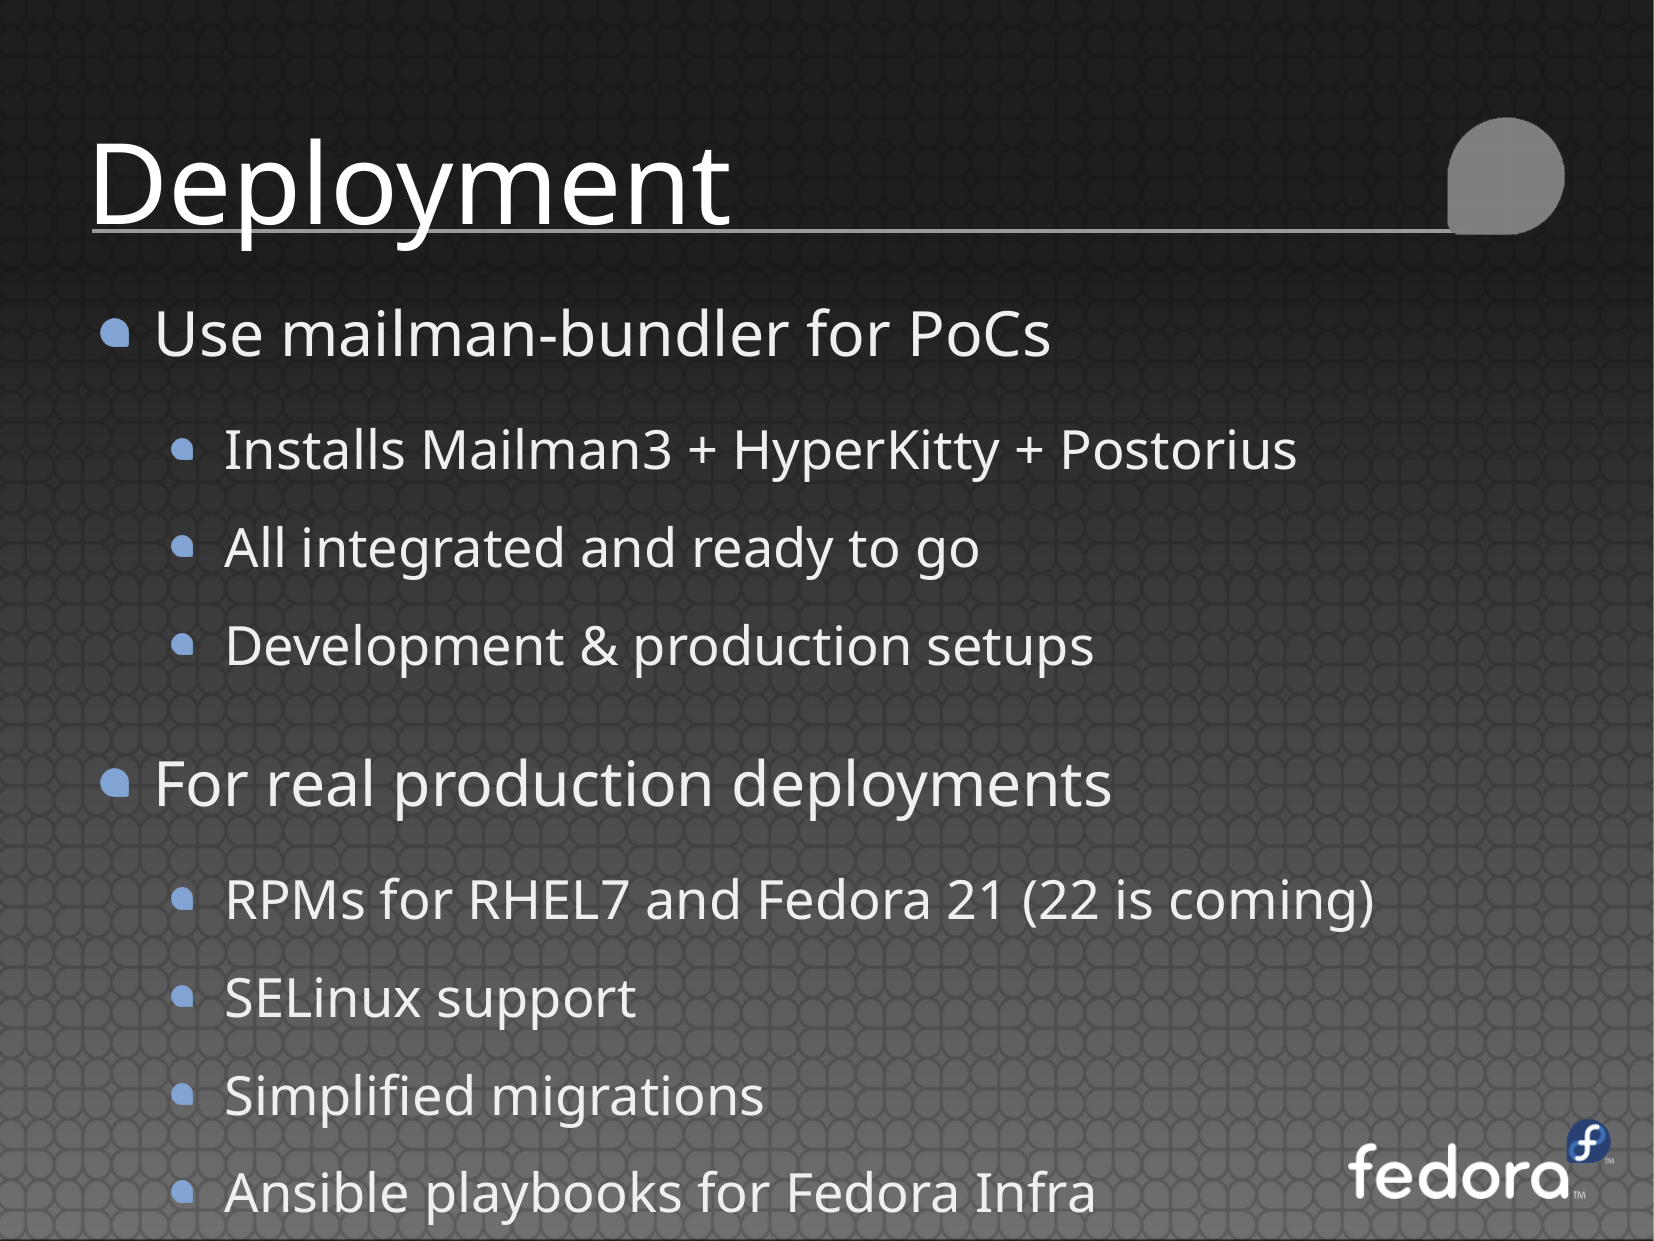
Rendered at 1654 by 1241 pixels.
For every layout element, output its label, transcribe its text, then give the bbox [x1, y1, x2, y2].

title Deployment [86, 112, 1576, 249]
picture [0, 0, 1654, 1241]
list Use mailman-bundler for PoCs Installs Mailman3 + HyperKitty + Postorius All integrated and ready to go Development & production setups For real production deployments RPMs for RHEL7 and Fedora 21 (22 is coming) SELinux support Simplified migrations Ansible playbooks for Fedora Infra [82, 290, 1571, 1128]
